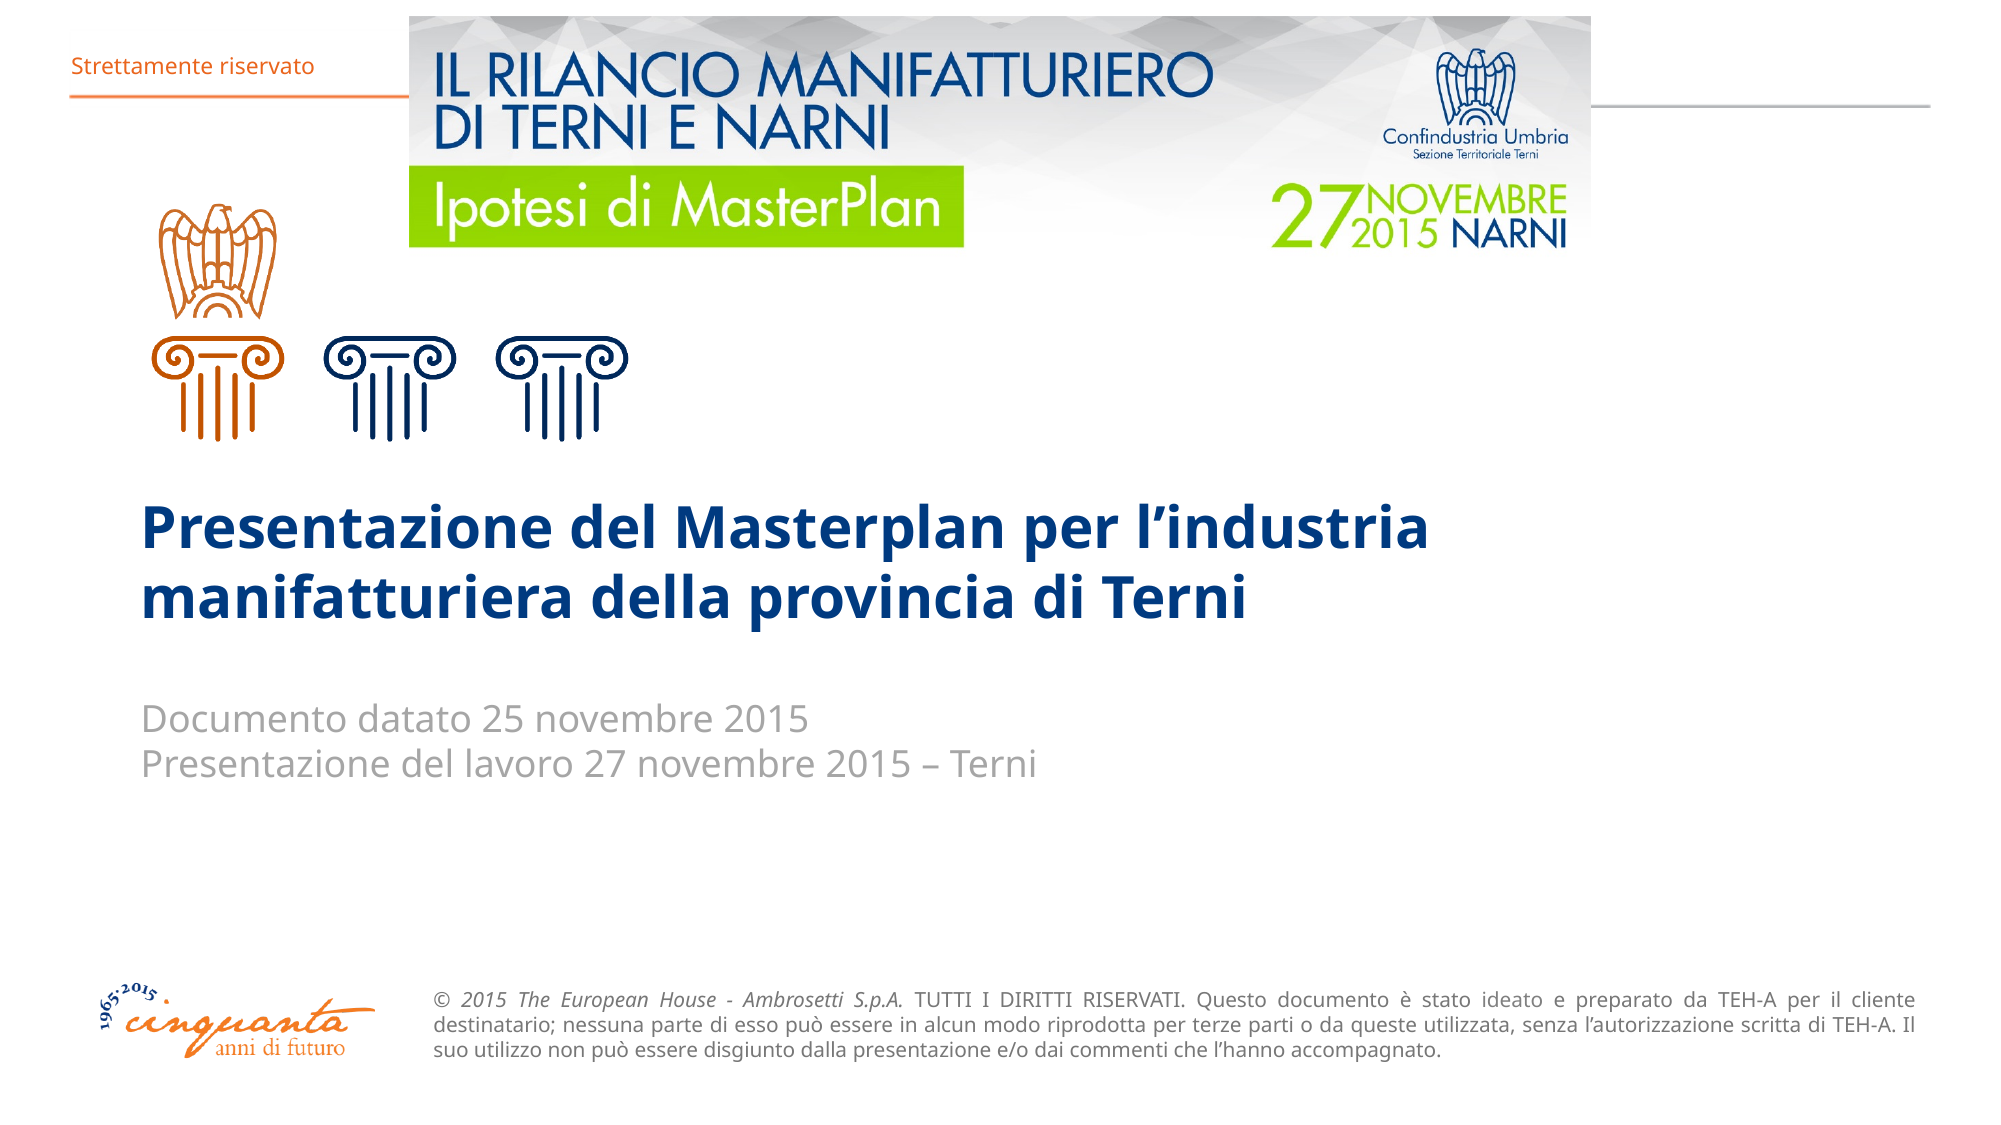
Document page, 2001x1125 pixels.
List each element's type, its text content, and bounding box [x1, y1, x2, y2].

picture [69, 16, 1931, 279]
title Presentazione del Masterplan per l’industria manifatturiera della provincia di Terni [125, 482, 1753, 646]
text_box Documento datato 25 novembre 2015 Presentazione del lavoro 27 novembre 2015 – Terni [125, 687, 1752, 793]
picture [122, 196, 657, 457]
